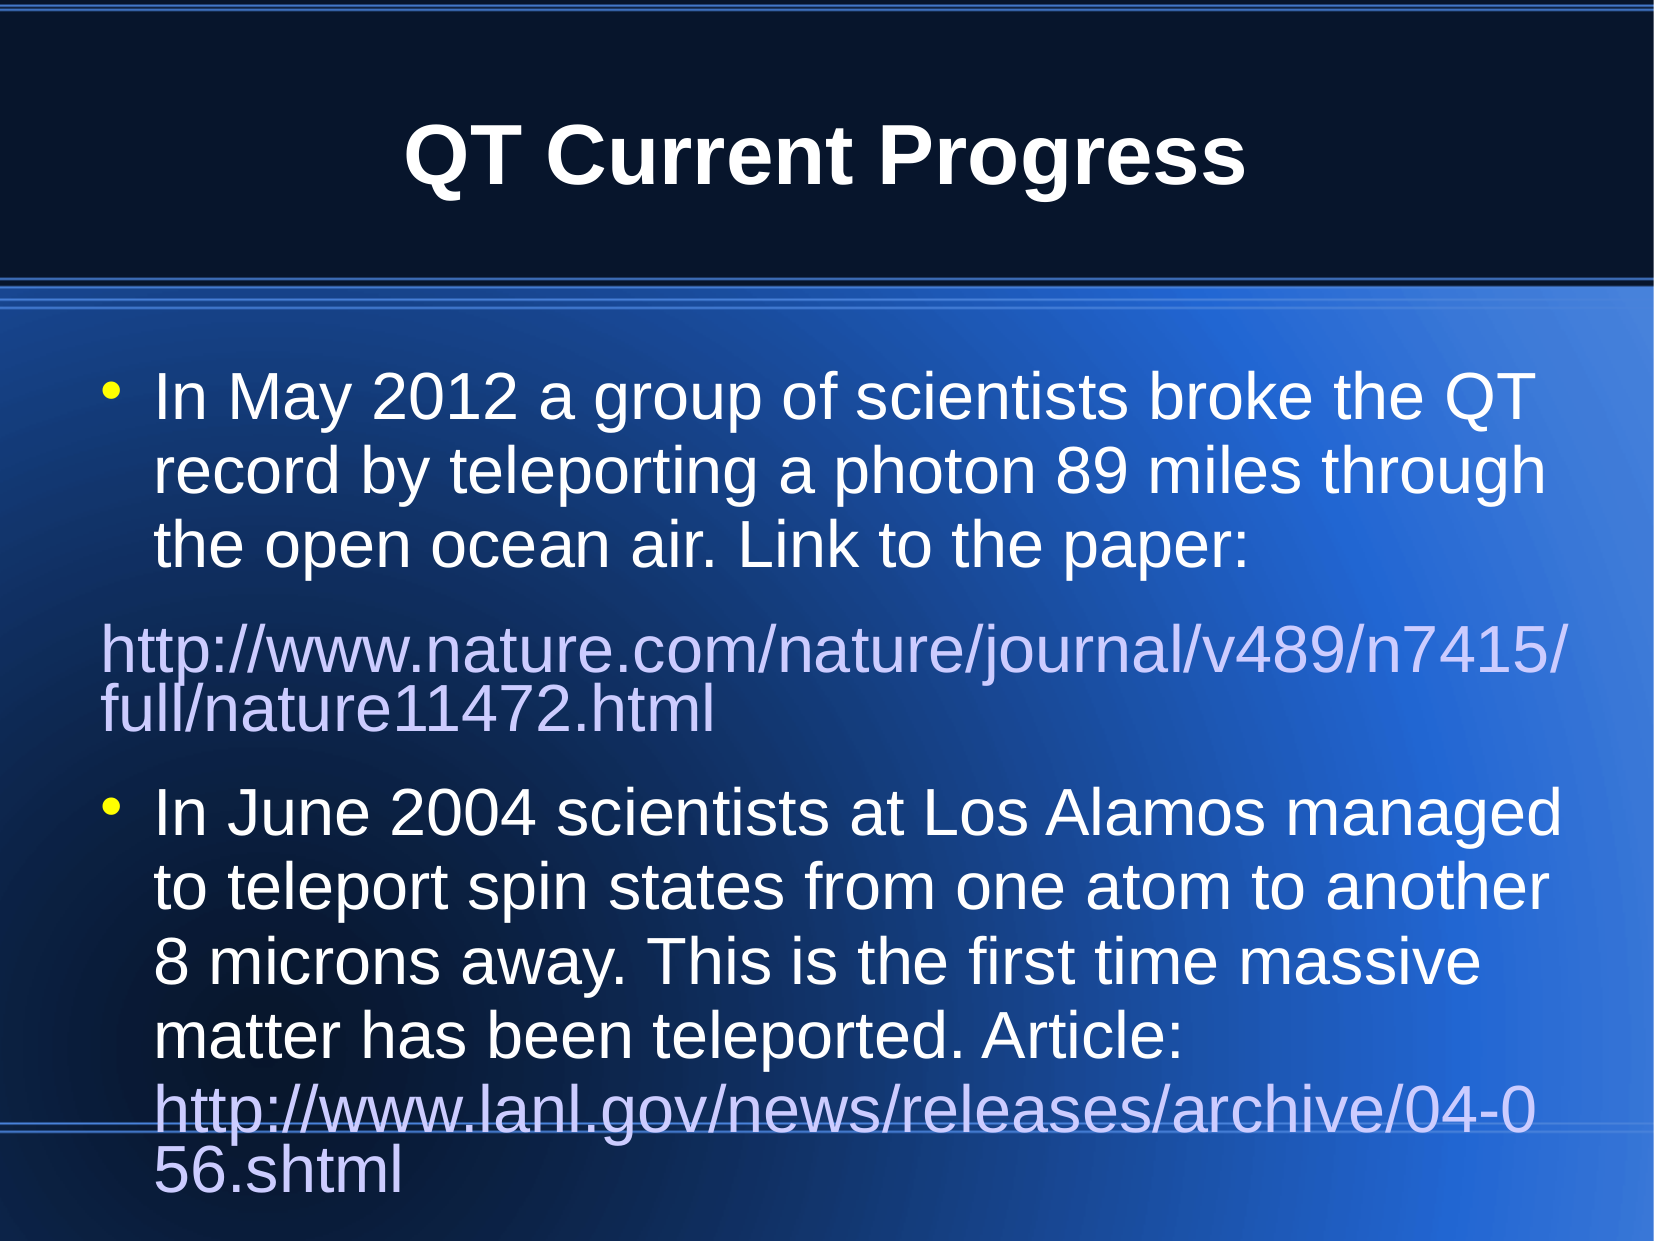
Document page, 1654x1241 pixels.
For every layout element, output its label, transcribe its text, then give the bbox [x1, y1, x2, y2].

title QT Current Progress [82, 49, 1571, 257]
list In May 2012 a group of scientists broke the QT record by teleporting a photon 89 miles through the open ocean air. Link to the paper: http://www.nature.com/nature/journal/v489/n7415/full/nature11472.html In June 2004 scientists at Los Alamos managed to teleport spin states from one atom to another 8 microns away. This is the first time massive matter has been teleported. Article: http://www.lanl.gov/news/releases/archive/04-056.shtml [82, 355, 1571, 1089]
picture [0, 0, 1654, 1241]
